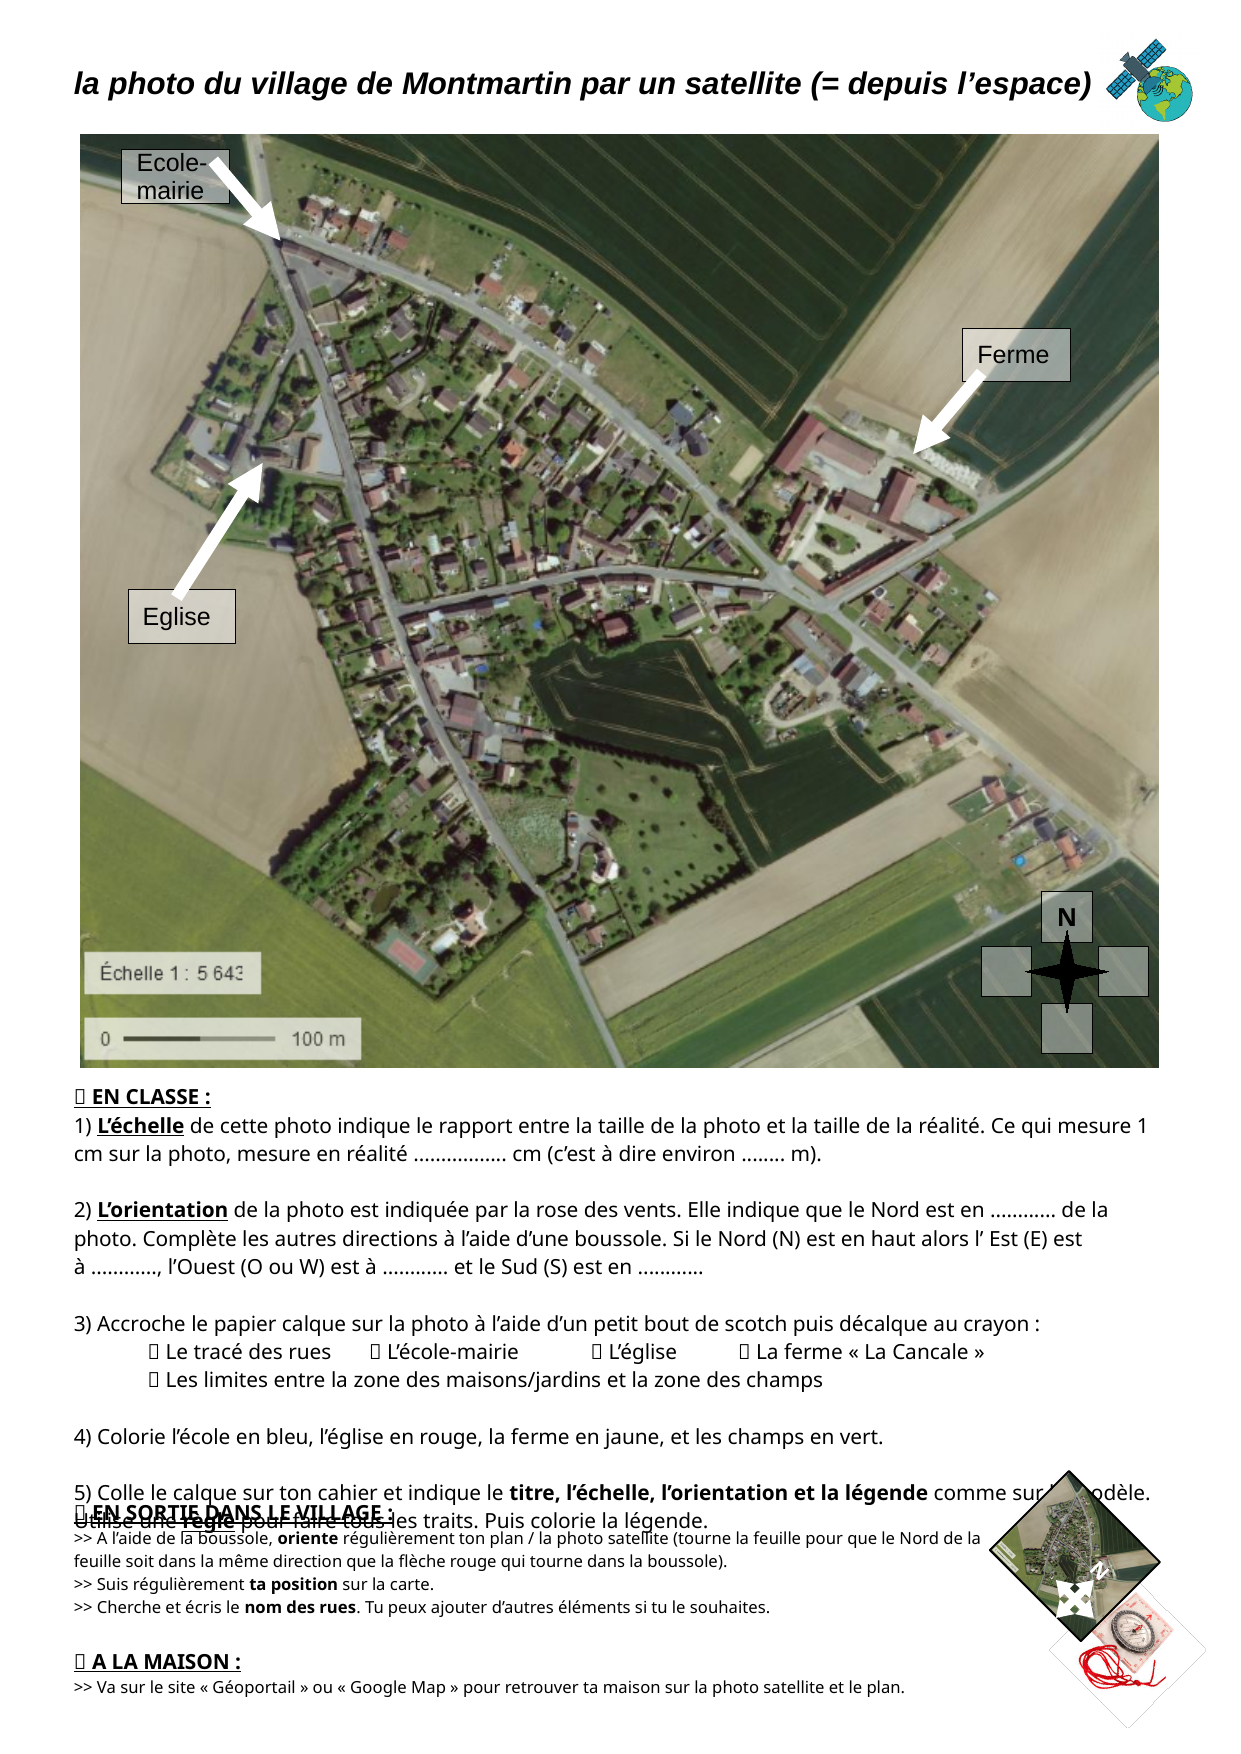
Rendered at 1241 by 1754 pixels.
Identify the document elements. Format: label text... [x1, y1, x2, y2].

text_box N [1041, 891, 1093, 943]
picture [1071, 1606, 1079, 1613]
picture [1061, 1595, 1068, 1603]
text_box Eglise [128, 589, 236, 644]
text_box Ecole-mairie [121, 149, 230, 204]
text_box Ferme [962, 328, 1071, 382]
text_box N [1060, 1532, 1139, 1610]
picture [1071, 1585, 1079, 1592]
text_box  EN SORTIE DANS LE VILLAGE : >> A l’aide de la boussole, oriente régulièrement ton plan / la photo satellite (tourne la feuille pour que le Nord de la feuille soit dans la même direction que la flèche rouge qui tourne dans la boussole). >> Suis régulièrement ta position sur la carte. >> Cherche et écris le nom des rues. Tu peux ajouter d’autres éléments si tu le souhaites.  A LA MAISON : >> Va sur le site « Géoportail » ou « Google Map » pour retrouver ta maison sur la photo satellite et le plan. [59, 1490, 1014, 1723]
text_box [981, 930, 1149, 1054]
text_box la photo du village de Montmartin par un satellite (= depuis l’espace) [59, 59, 1098, 114]
picture [1098, 29, 1200, 131]
text_box [1055, 1580, 1094, 1618]
picture [1049, 1584, 1206, 1728]
text_box  EN CLASSE : 1) L’échelle de cette photo indique le rapport entre la taille de la photo et la taille de la réalité. Ce qui mesure 1 cm sur la photo, mesure en réalité ................. cm (c’est à dire environ ........ m). 2) L’orientation de la photo est indiquée par la rose des vents. Elle indique que le Nord est en ............ de la photo. Complète les autres directions à l’aide d’une boussole. Si le Nord (N) est en haut alors l’ Est (E) est à ............, l’Ouest (O ou W) est à ............ et le Sud (S) est en ............ 3) Accroche le papier calque sur la photo à l’aide d’un petit bout de scotch puis décalque au crayon :  Le tracé des rues  L’école-mairie  L’église  La ferme « La Cancale »  Les limites entre la zone des maisons/jardins et la zone des champs 4) Colorie l’école en bleu, l’église en rouge, la ferme en jaune, et les champs en vert. 5) Colle le calque sur ton cahier et indique le titre, l’échelle, l’orientation et la légende comme sur le modèle. Utilise une règle pour faire tous les traits. Puis colorie la légende. [59, 1075, 1182, 1491]
picture [80, 134, 1159, 1068]
picture [1082, 1595, 1089, 1603]
picture [1014, 1472, 1159, 1640]
